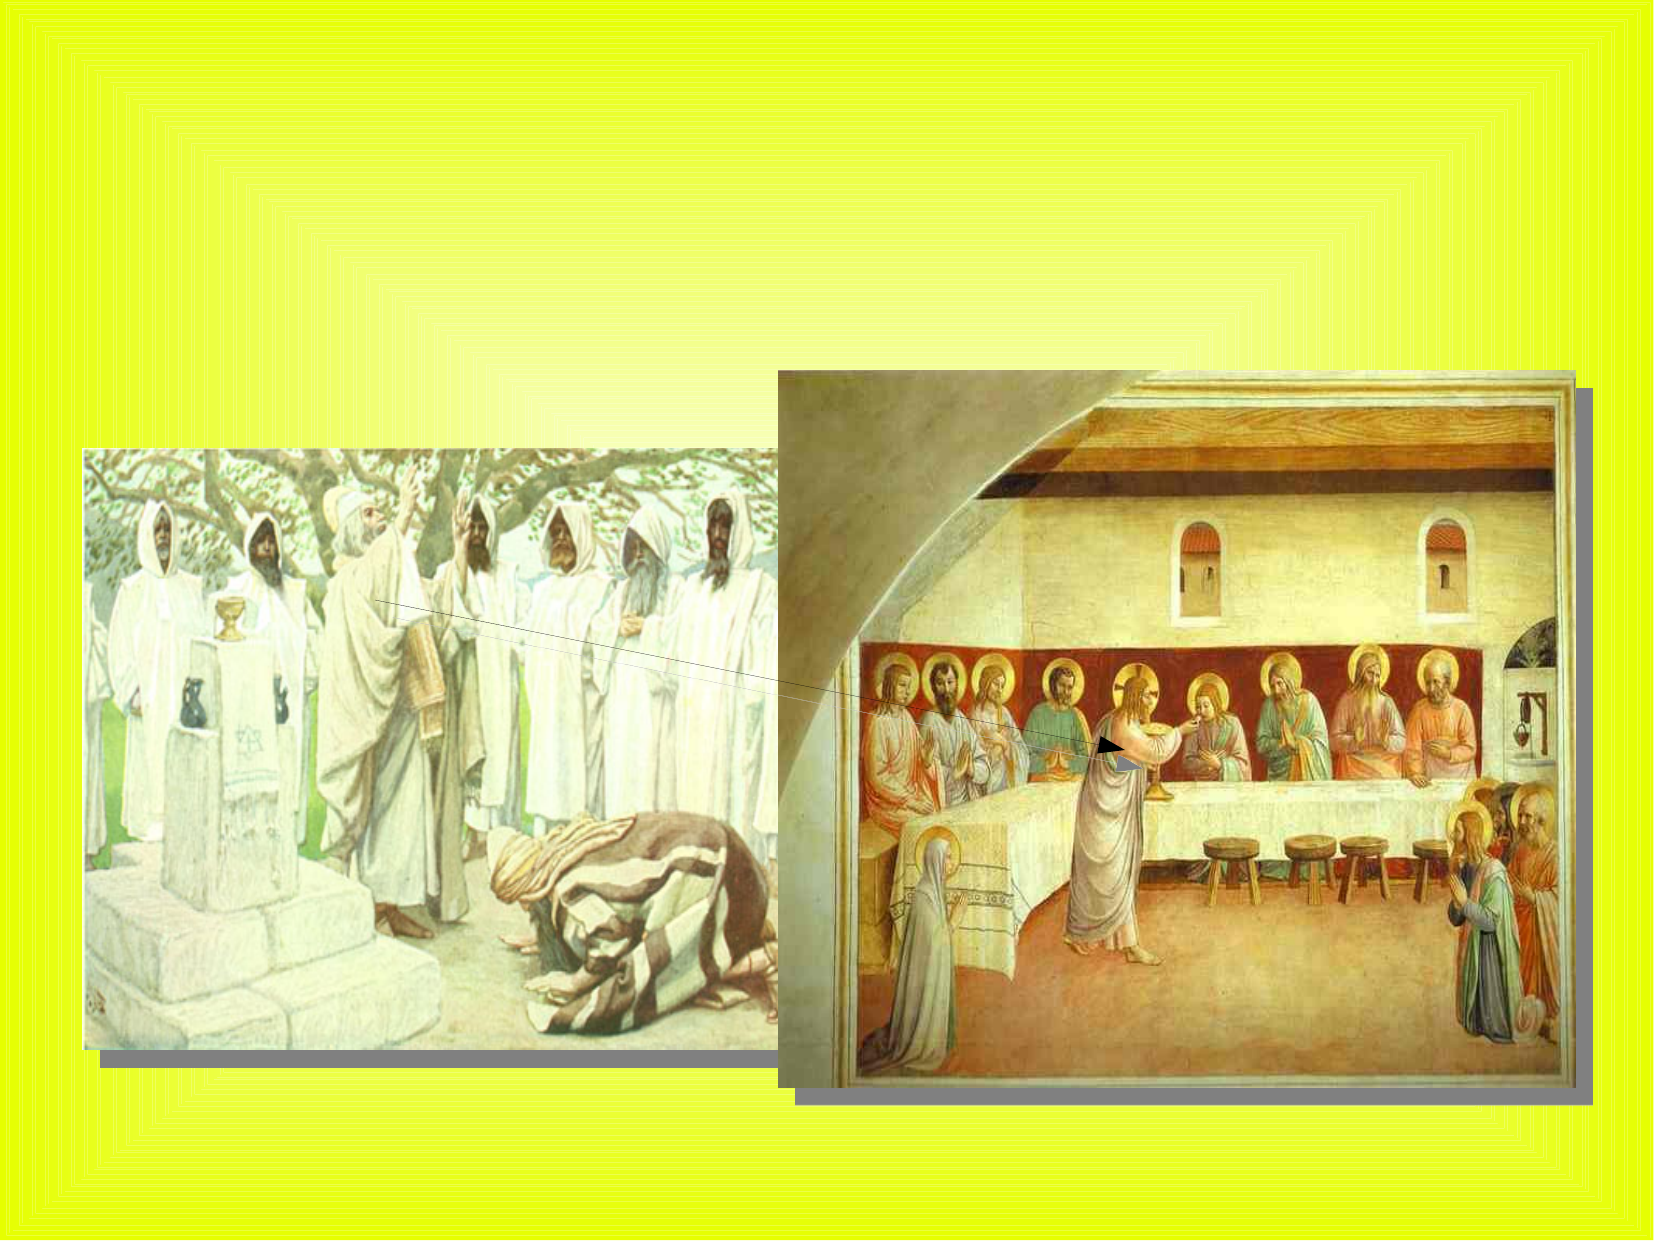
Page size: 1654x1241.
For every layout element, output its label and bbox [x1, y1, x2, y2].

picture [82, 370, 1576, 1088]
